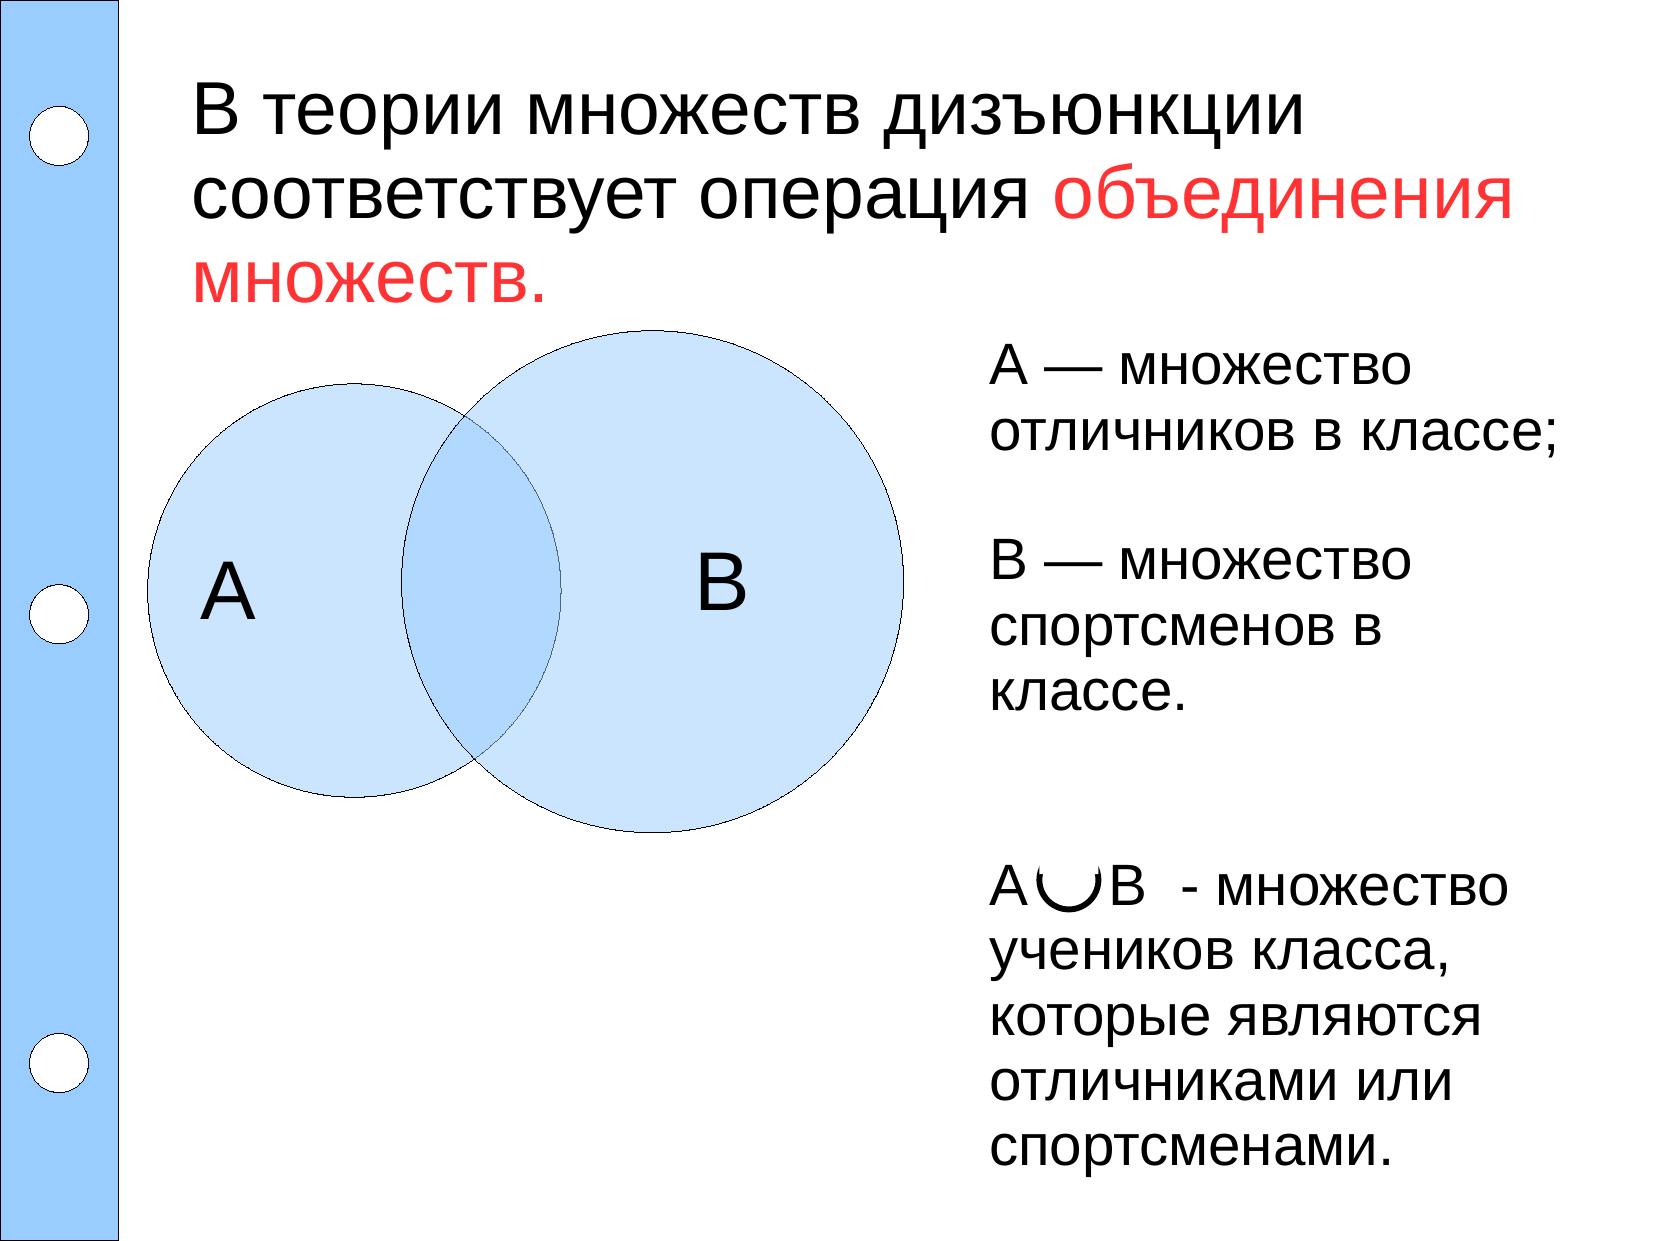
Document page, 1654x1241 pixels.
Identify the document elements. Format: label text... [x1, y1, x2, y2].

text_box А — множество отличников в классе; В — множество спортсменов в классе. А В - множество учеников класса, которые являются отличниками или спортсменами. [974, 324, 1595, 1182]
text_box А [147, 383, 474, 798]
text_box [0, 0, 119, 1241]
text_box В [401, 330, 904, 833]
text_box [1039, 844, 1099, 910]
text_box В теории множеств дизъюнкции соответствует операция объединения множеств. [177, 59, 1565, 326]
